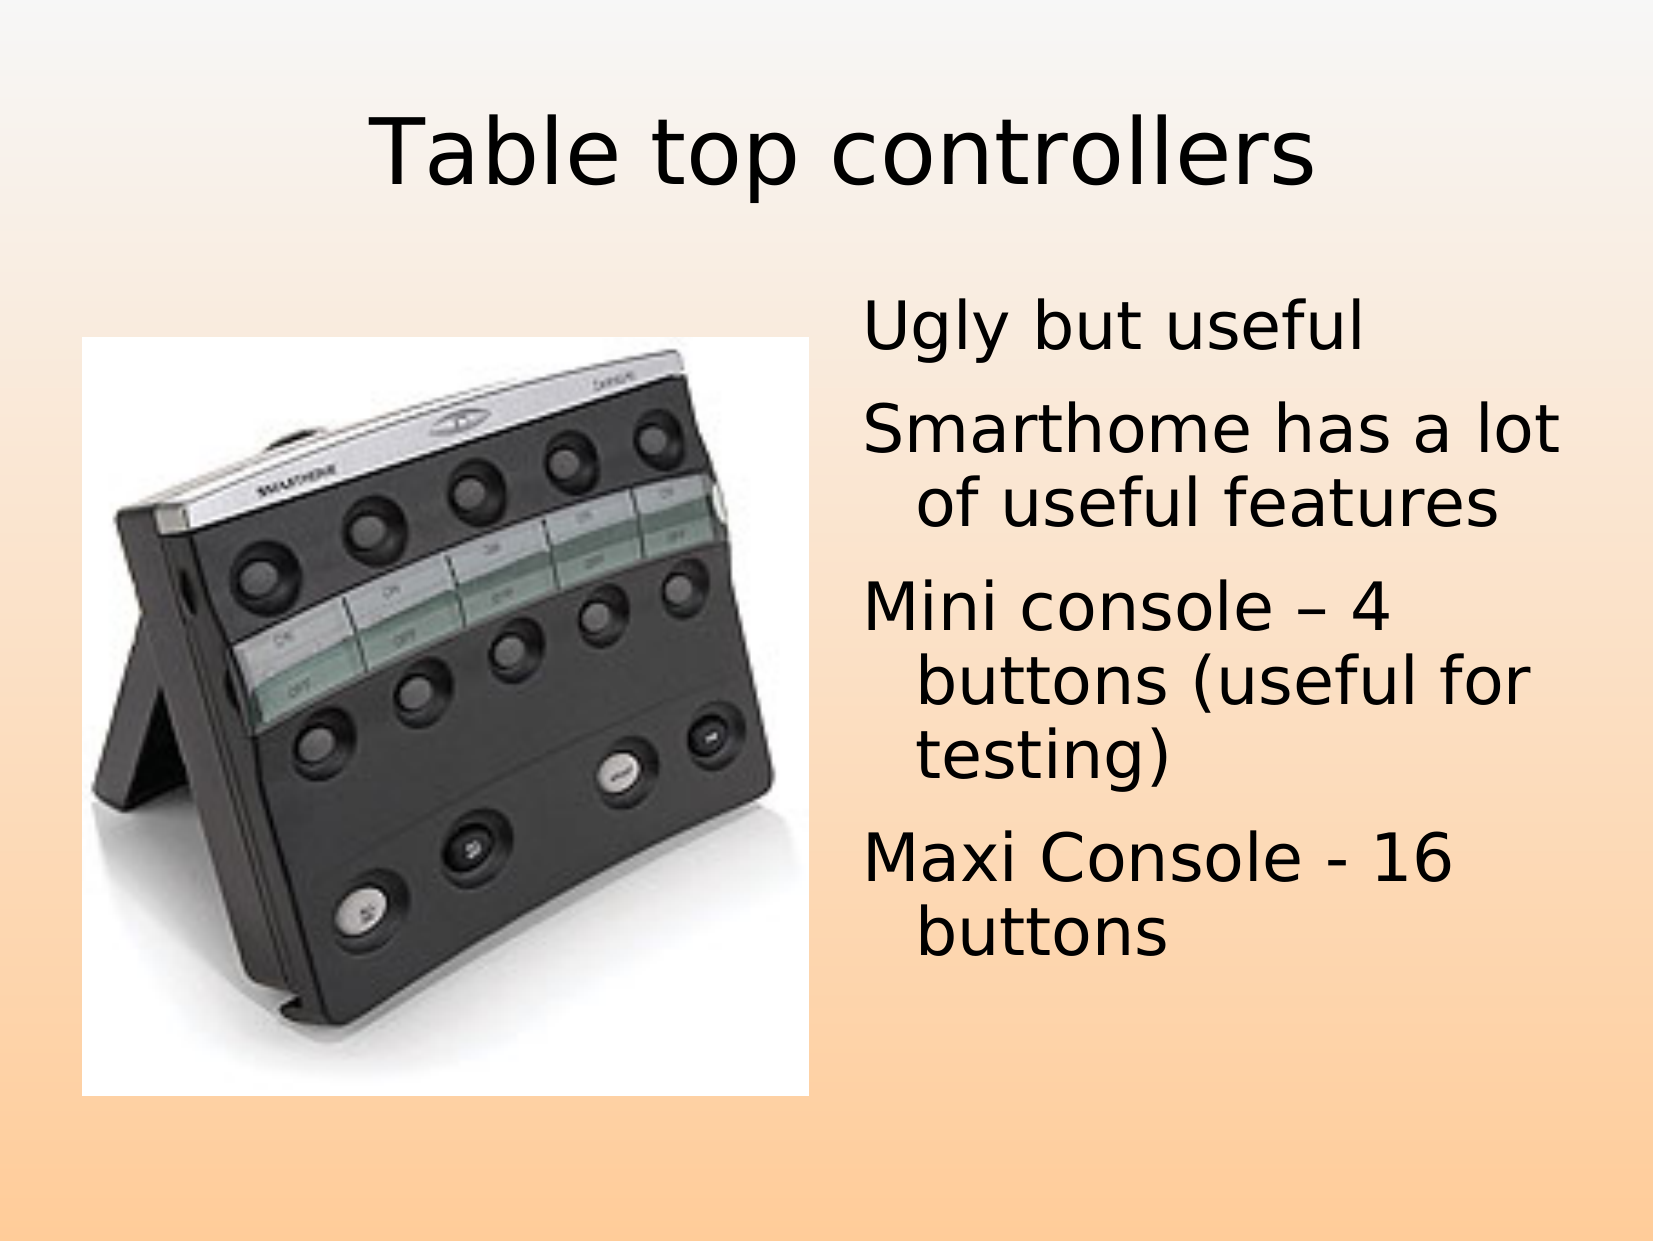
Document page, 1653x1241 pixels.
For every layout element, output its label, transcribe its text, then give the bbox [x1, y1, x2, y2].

list Ugly but useful Smarthome has a lot of useful features Mini console – 4 buttons (useful for testing) Maxi Console - 16 buttons [844, 290, 1571, 1109]
title Table top controllers [82, 49, 1570, 257]
picture [82, 337, 809, 1096]
